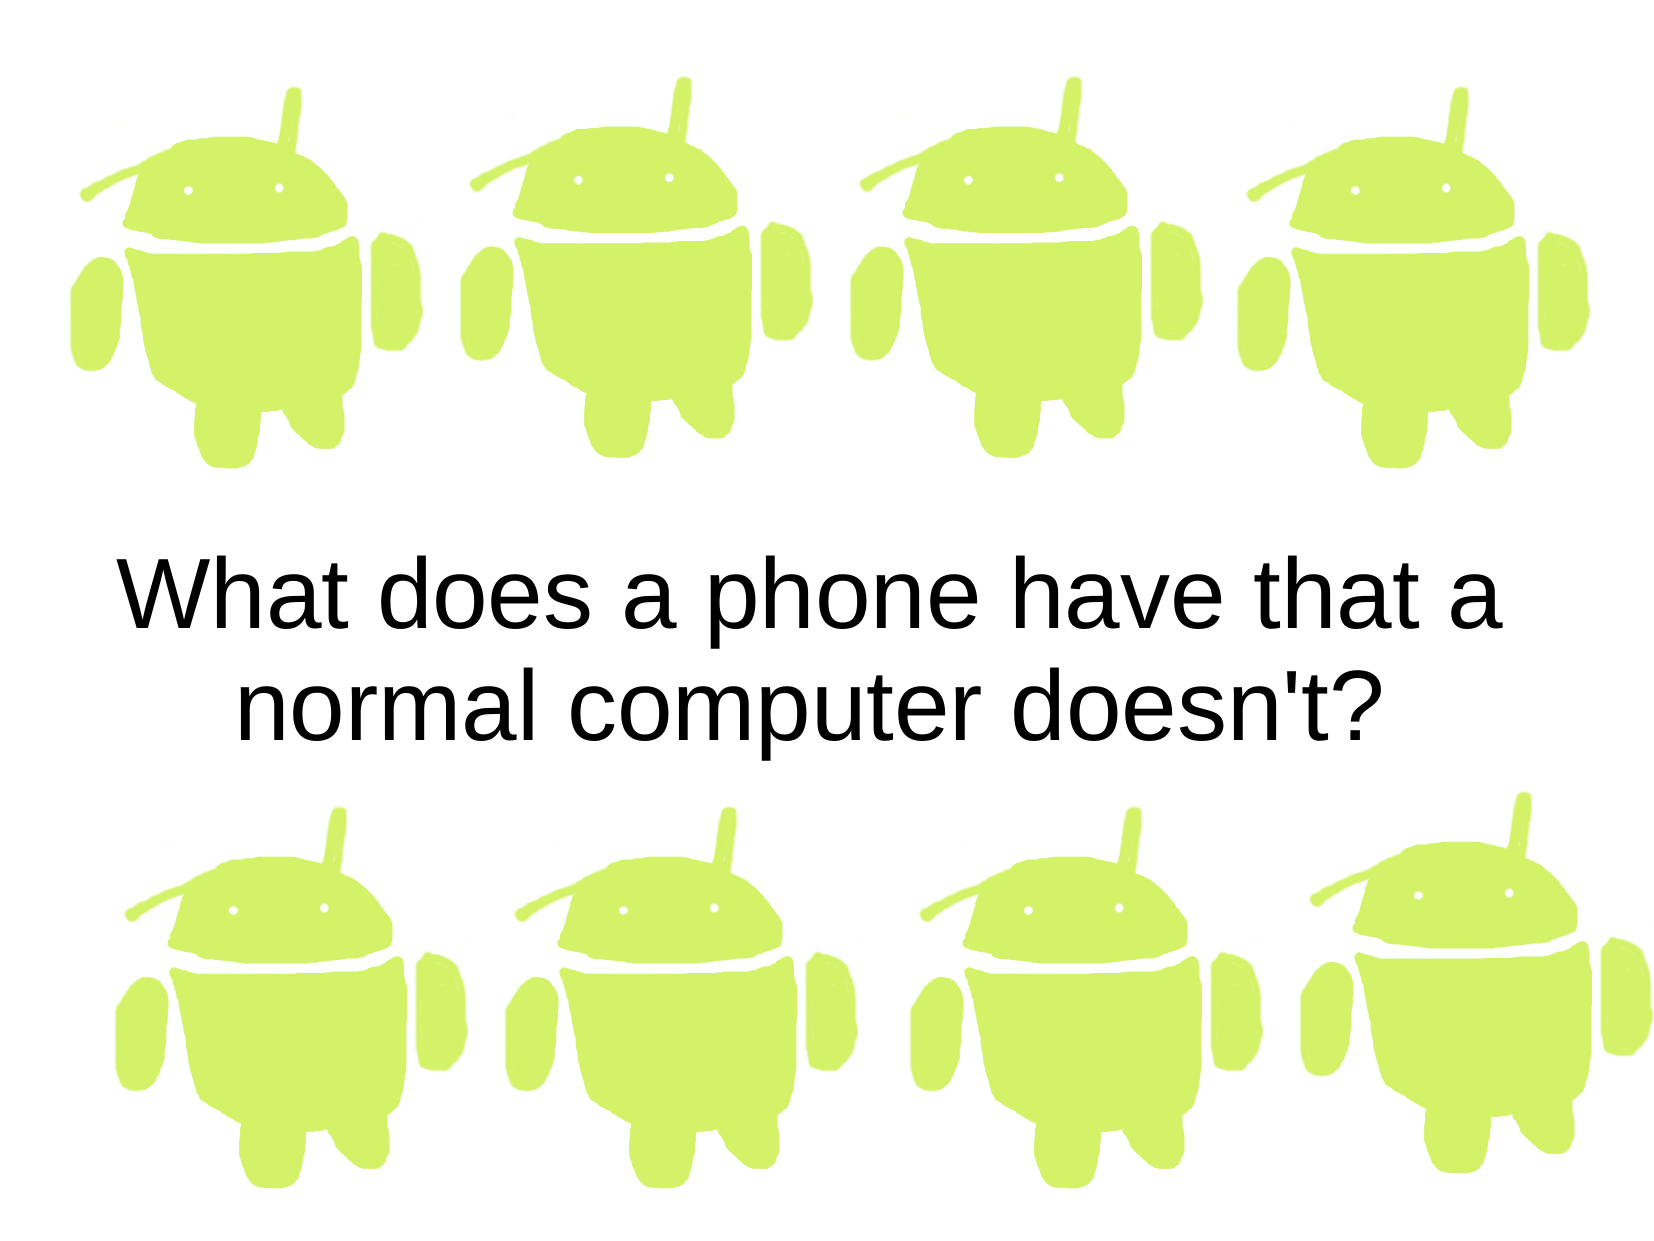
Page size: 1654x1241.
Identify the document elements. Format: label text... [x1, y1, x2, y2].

picture [60, 74, 423, 521]
subtitle What does a phone have that a normal computer doesn't? [82, 290, 1538, 1010]
picture [105, 794, 468, 1241]
picture [495, 794, 858, 1241]
picture [1290, 779, 1653, 1226]
picture [1227, 74, 1591, 521]
picture [840, 64, 1203, 511]
picture [900, 794, 1263, 1241]
picture [450, 64, 813, 511]
